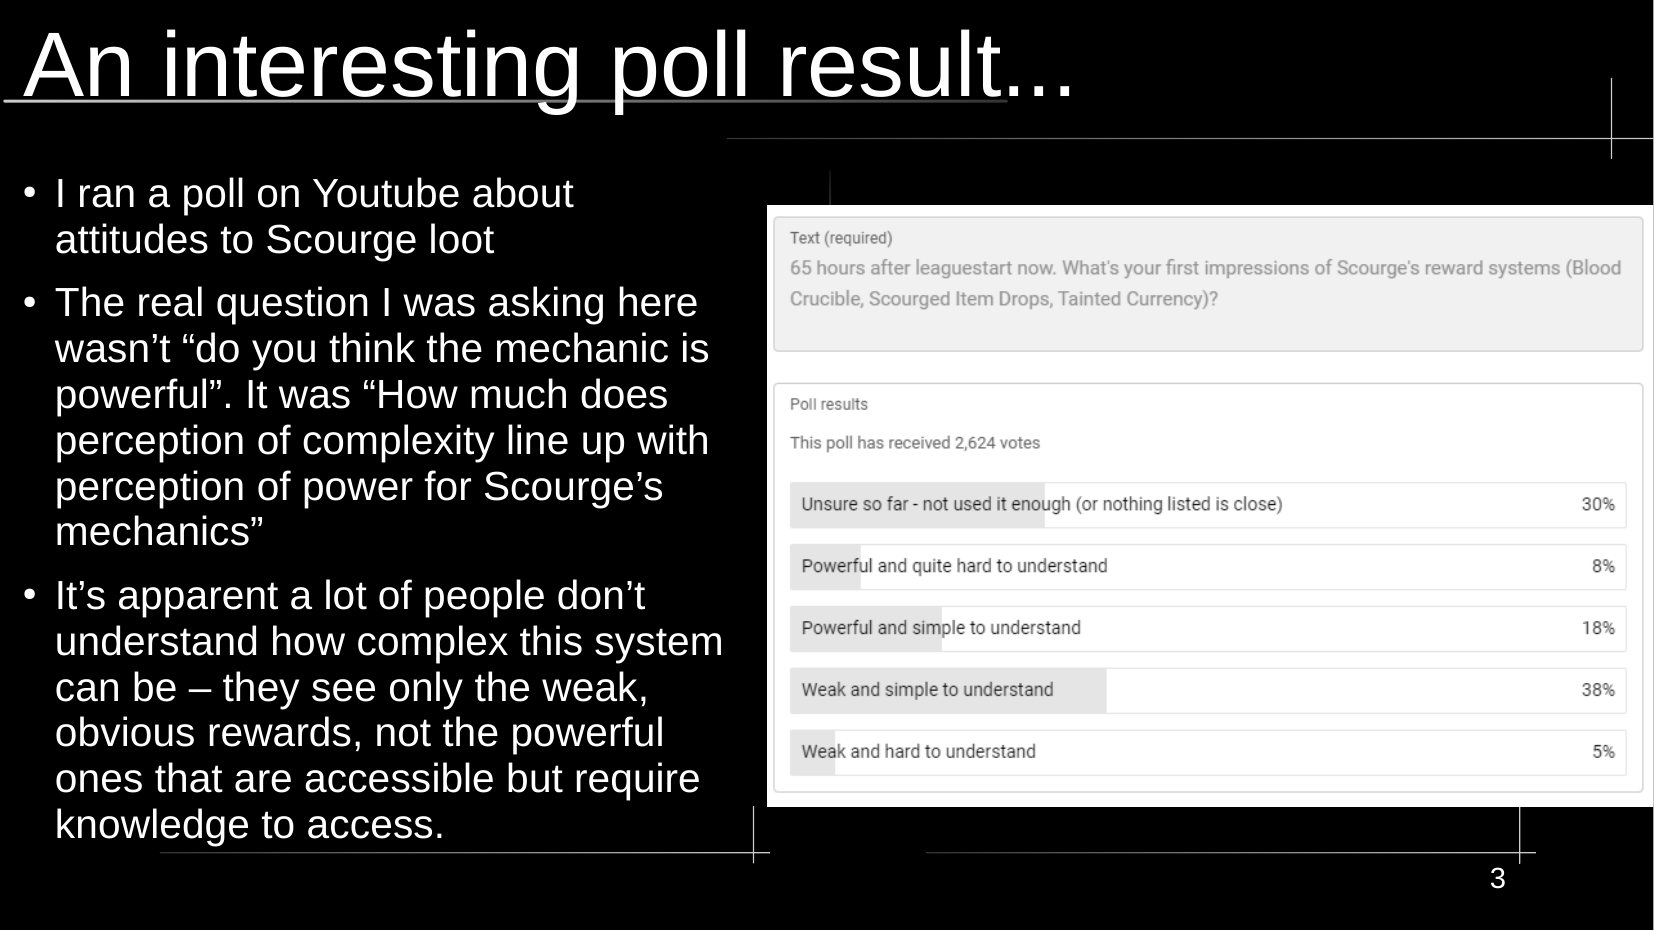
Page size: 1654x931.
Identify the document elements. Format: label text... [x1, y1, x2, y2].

list I ran a poll on Youtube about attitudes to Scourge loot The real question I was asking here wasn’t “do you think the mechanic is powerful”. It was “How much does perception of complexity line up with perception of power for Scourge’s mechanics” It’s apparent a lot of people don’t understand how complex this system can be – they see only the weak, obvious rewards, not the powerful ones that are accessible but require knowledge to access. [11, 170, 739, 869]
title An interesting poll result... [23, 11, 1589, 119]
picture [767, 205, 1654, 807]
